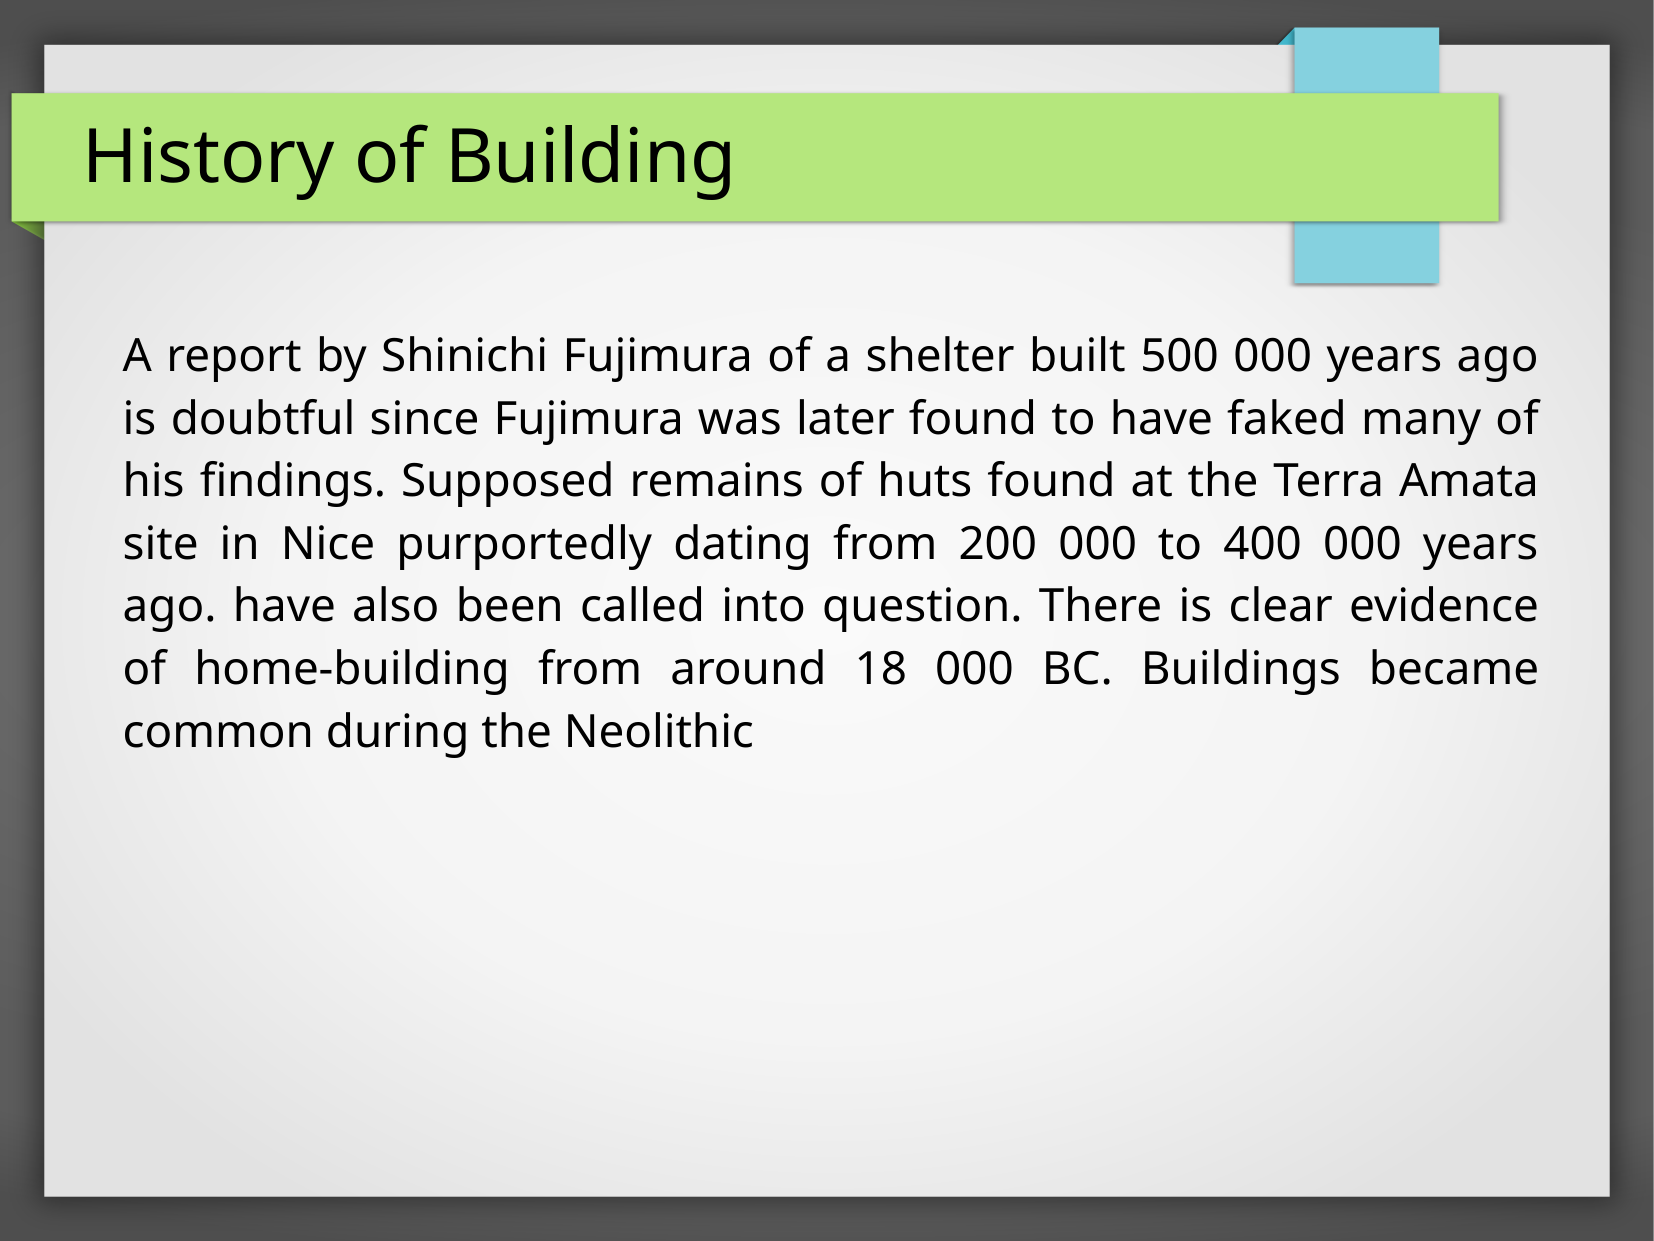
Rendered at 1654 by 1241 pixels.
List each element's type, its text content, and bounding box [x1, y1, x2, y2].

picture [0, 0, 1654, 1241]
list A report by Shinichi Fujimura of a shelter built 500 000 years ago is doubtful since Fujimura was later found to have faked many of his findings. Supposed remains of huts found at the Terra Amata site in Nice purportedly dating from 200 000 to 400 000 years ago. have also been called into question. There is clear evidence of home-building from around 18 000 BC. Buildings became common during the Neolithic [51, 322, 1540, 1042]
title History of Building [82, 78, 1264, 229]
